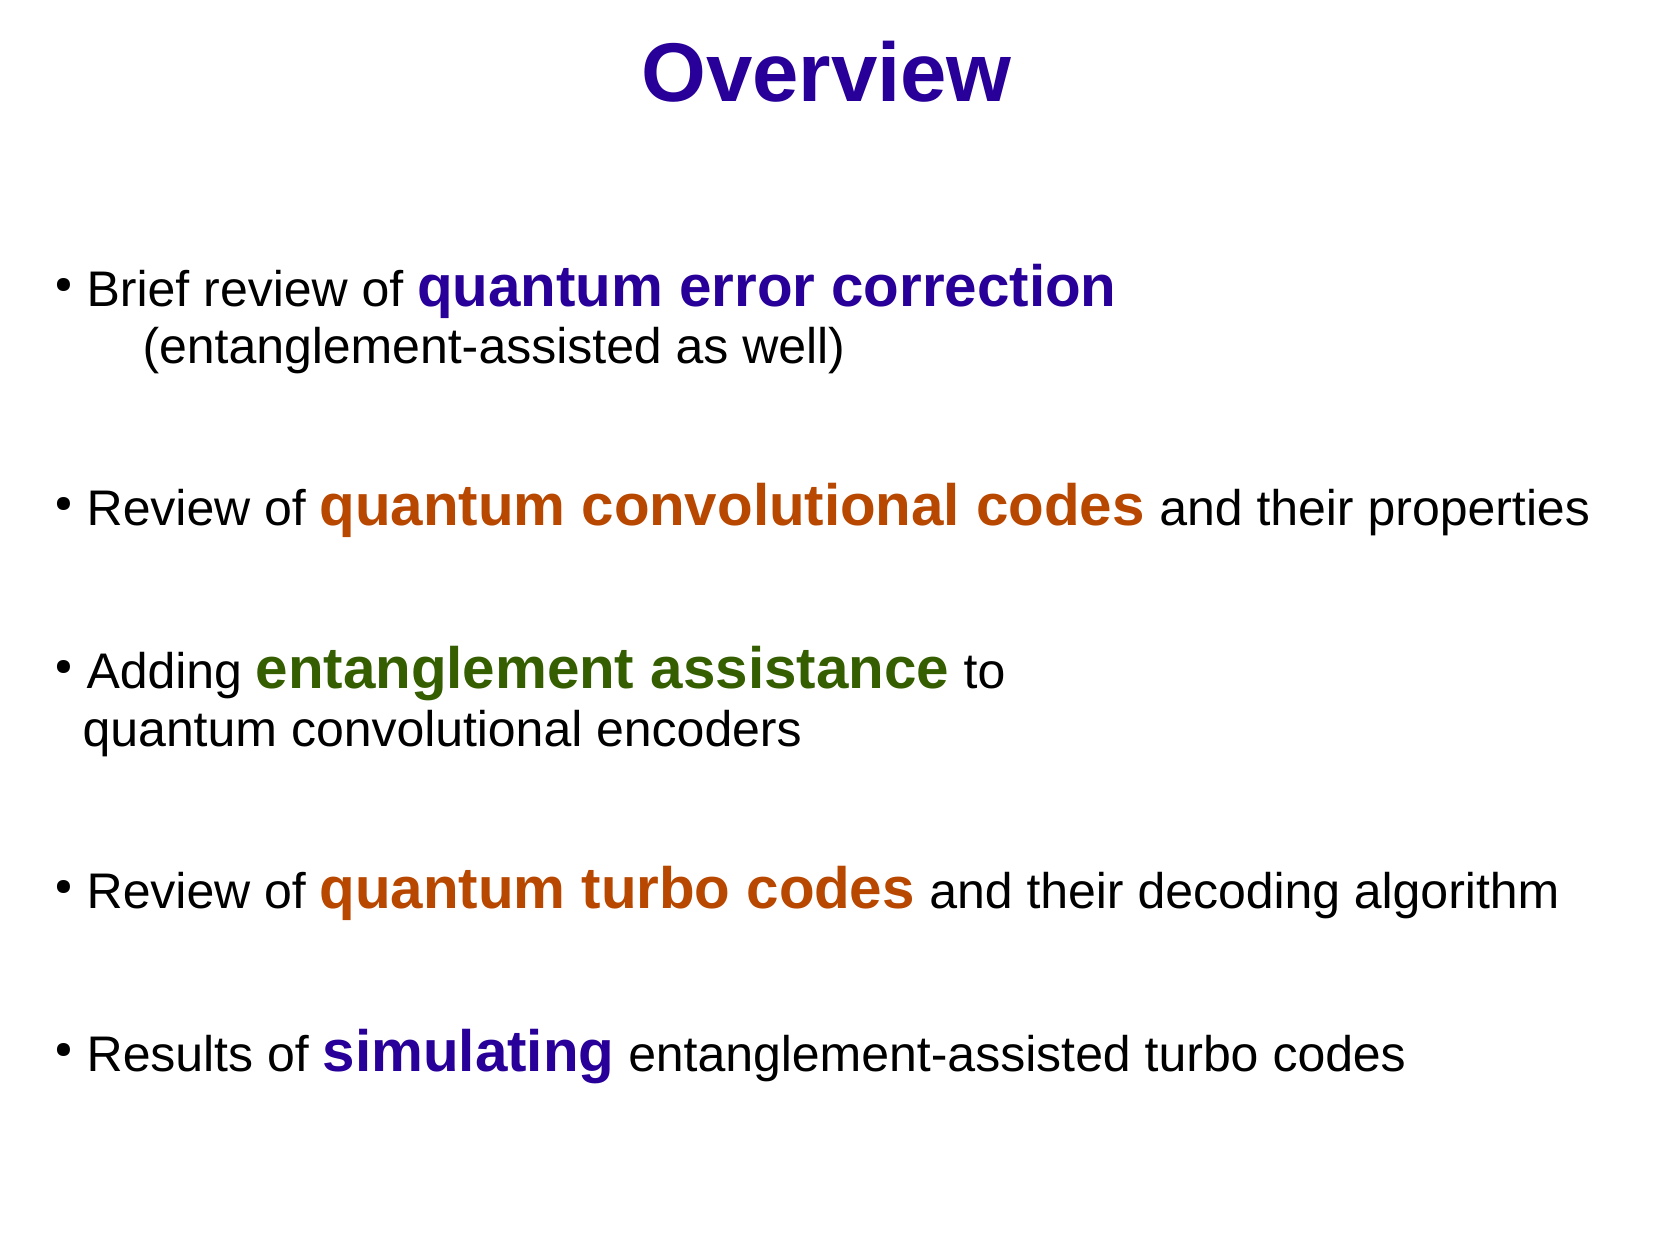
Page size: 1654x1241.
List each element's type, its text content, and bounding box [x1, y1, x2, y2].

text_box Adding entanglement assistance to quantum convolutional encoders [39, 628, 1021, 765]
text_box Review of quantum convolutional codes and their properties [39, 465, 1606, 546]
text_box Review of quantum turbo codes and their decoding algorithm [39, 848, 1576, 928]
text_box Results of simulating entanglement-assisted turbo codes [39, 1011, 1421, 1092]
text_box Overview [0, 18, 1654, 127]
text_box Brief review of quantum error correction (entanglement-assisted as well) [39, 246, 1133, 382]
